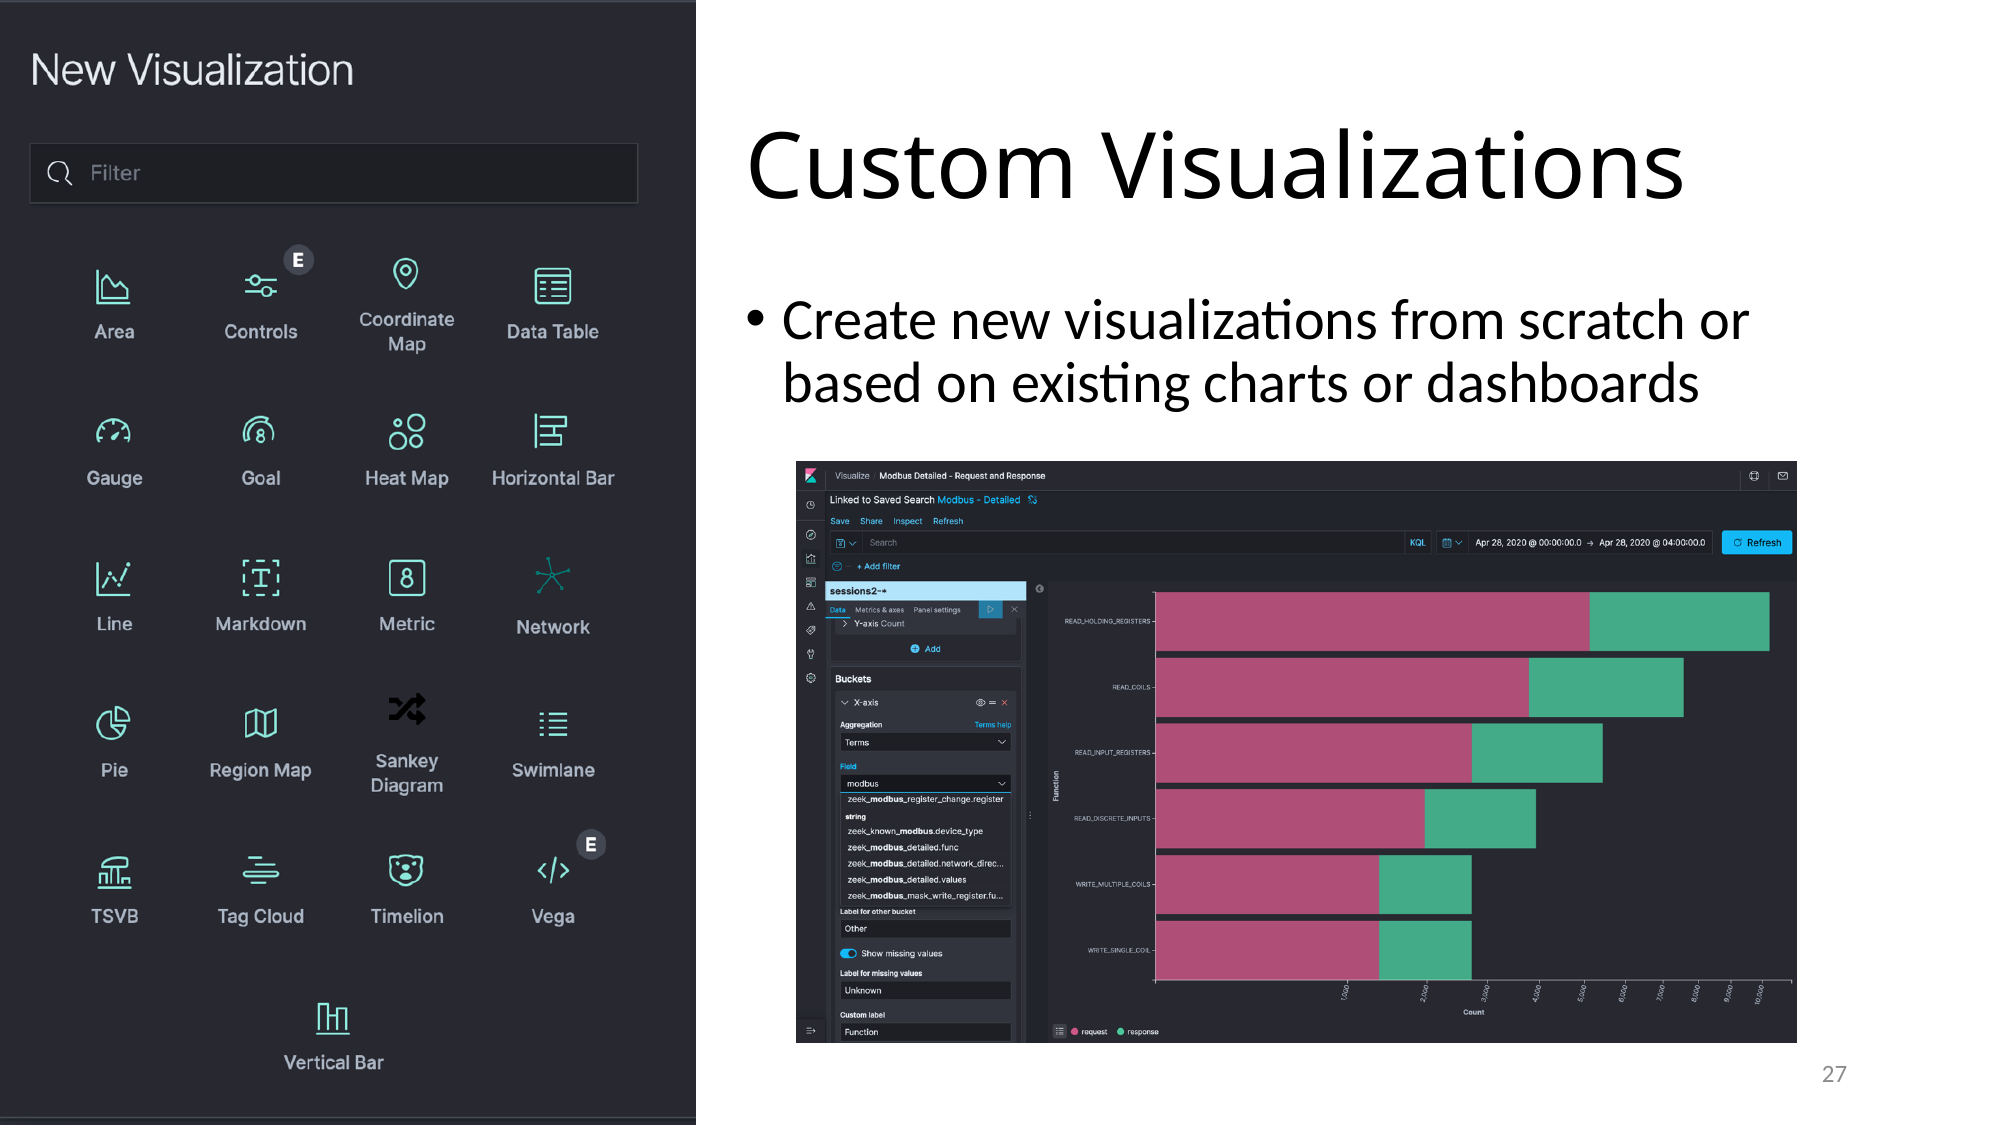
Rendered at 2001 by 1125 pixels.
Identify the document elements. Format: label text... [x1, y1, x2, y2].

title Custom Visualizations [730, 59, 1968, 278]
list Create new visualizations from scratch or based on existing charts or dashboards [730, 281, 1863, 996]
slide_number <number> [1412, 1042, 1863, 1103]
picture [796, 461, 1797, 1043]
picture [0, 0, 696, 1125]
